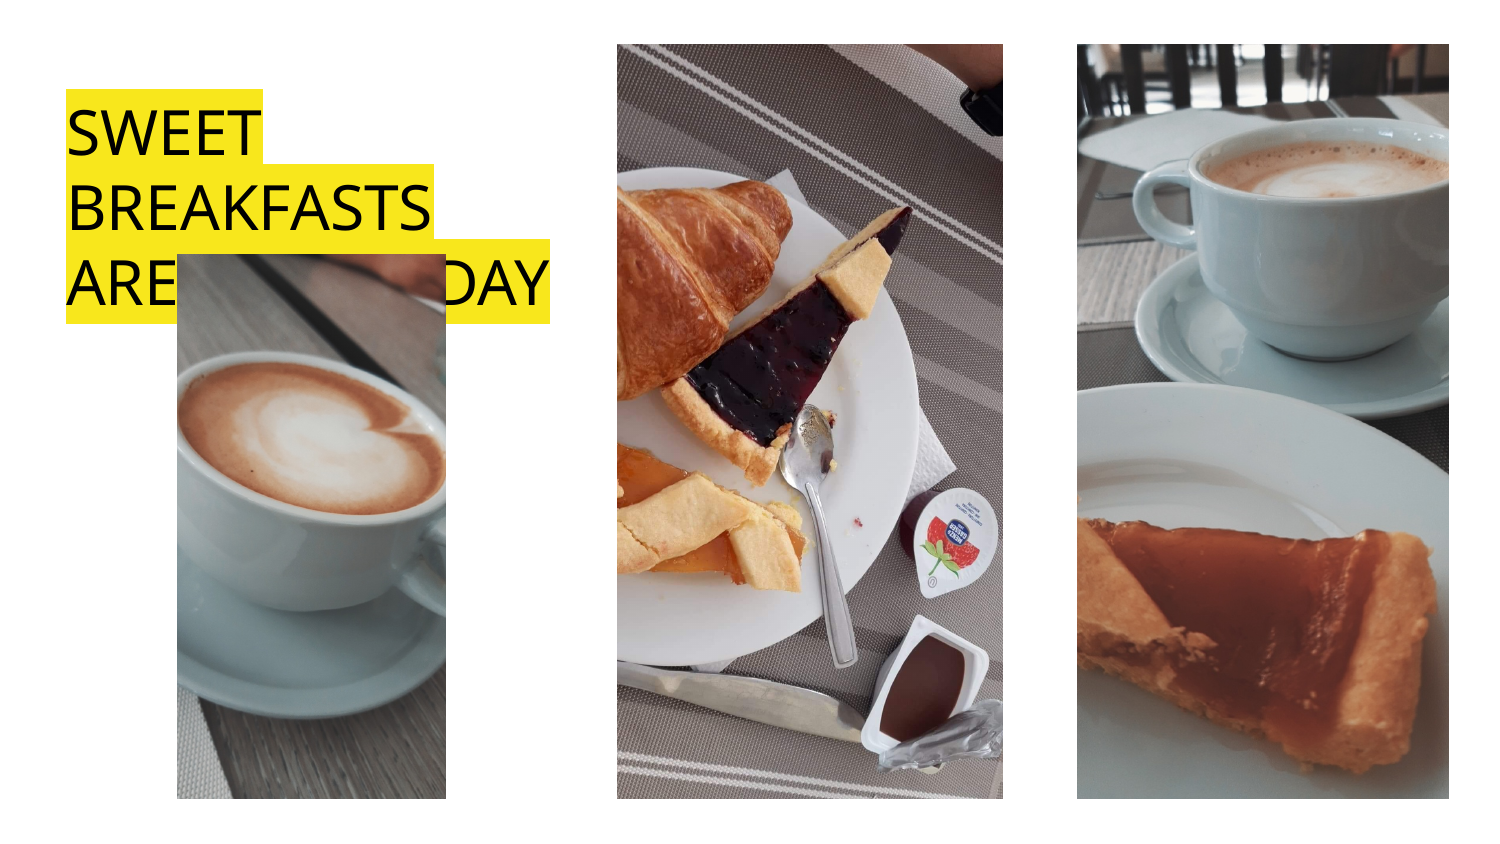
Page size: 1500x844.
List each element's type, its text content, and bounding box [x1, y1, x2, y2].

picture [177, 254, 446, 799]
picture [1077, 44, 1449, 799]
picture [617, 44, 1003, 799]
title SWEET BREAKFASTS ARE A EVERYDAY [51, 78, 572, 173]
